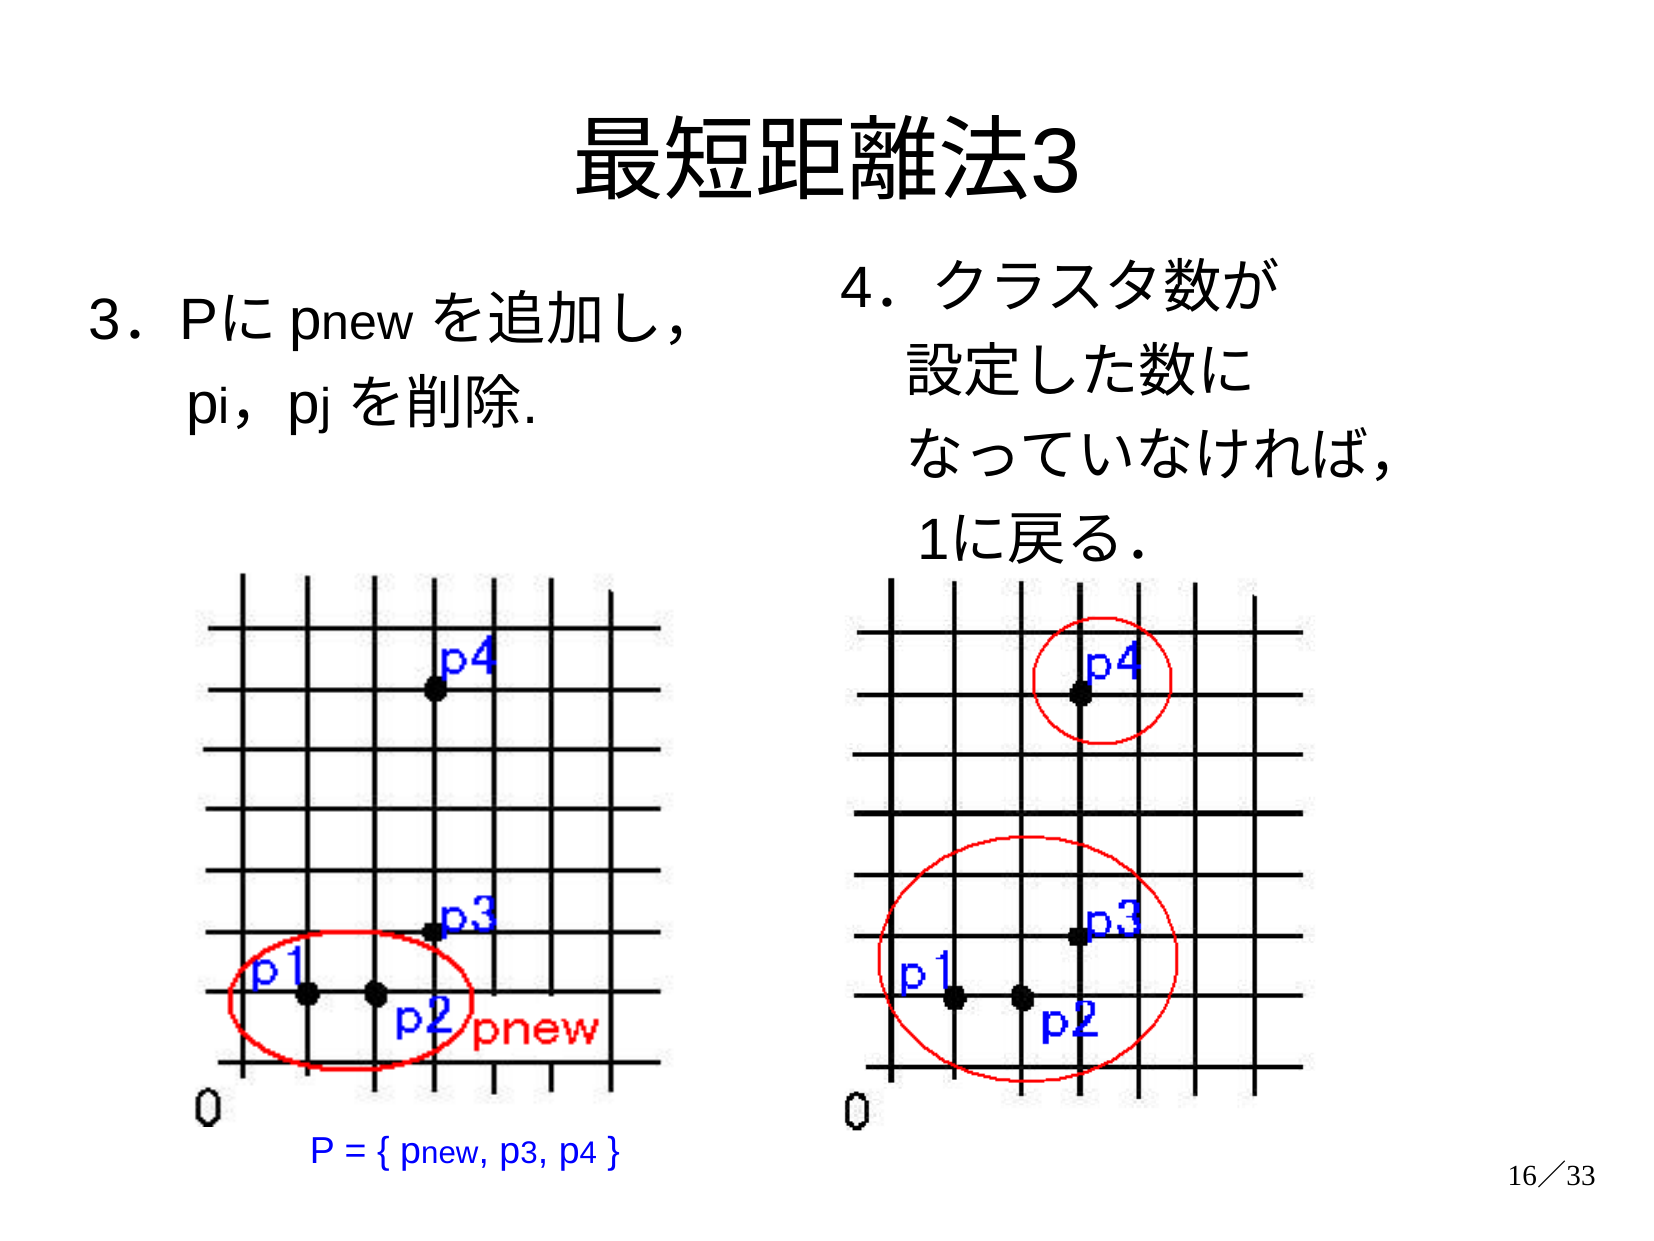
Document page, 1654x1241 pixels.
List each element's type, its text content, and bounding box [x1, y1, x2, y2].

picture [829, 565, 1391, 1132]
title 最短距離法3 [82, 49, 1572, 257]
text_box 4．クラスタ数が 設定した数に なっていなければ， 1に戻る． [840, 287, 1473, 589]
text_box P = { pnew, p3, p4 } [295, 1122, 680, 1179]
picture [179, 565, 741, 1127]
text_box 3．Pに pnew を追加し， pi，pj を削除. [88, 291, 768, 543]
